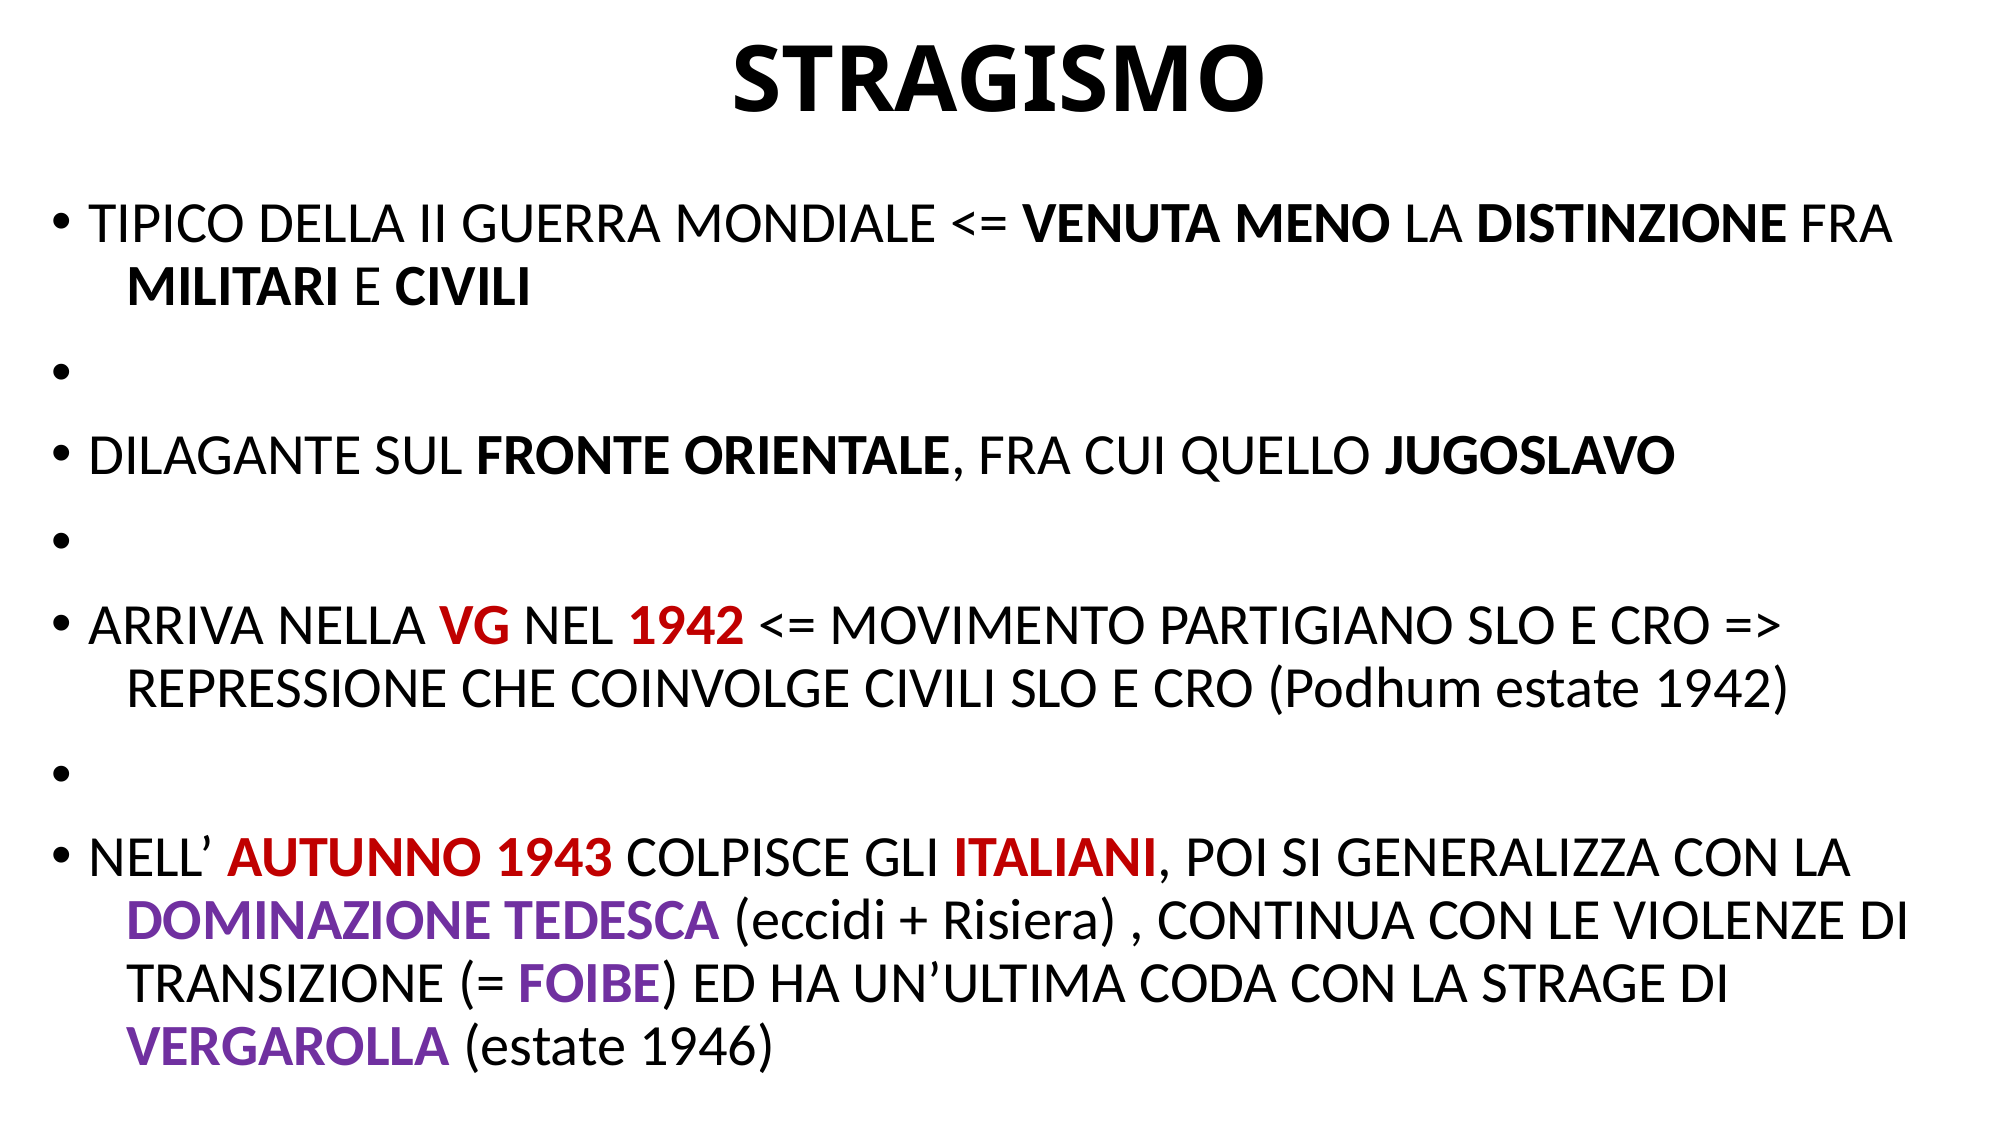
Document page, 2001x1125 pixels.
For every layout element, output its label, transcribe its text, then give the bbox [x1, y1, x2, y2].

title STRAGISMO [137, 18, 1863, 146]
list TIPICO DELLA II GUERRA MONDIALE <= VENUTA MENO LA DISTINZIONE FRA MILITARI E CIVILI DILAGANTE SUL FRONTE ORIENTALE, FRA CUI QUELLO JUGOSLAVO ARRIVA NELLA VG NEL 1942 <= MOVIMENTO PARTIGIANO SLO E CRO => REPRESSIONE CHE COINVOLGE CIVILI SLO E CRO (Podhum estate 1942) NELL’ AUTUNNO 1943 COLPISCE GLI ITALIANI, POI SI GENERALIZZA CON LA DOMINAZIONE TEDESCA (eccidi + Risiera) , CONTINUA CON LE VIOLENZE DI TRANSIZIONE (= FOIBE) ED HA UN’ULTIMA CODA CON LA STRAGE DI VERGAROLLA (estate 1946) [36, 184, 1964, 1107]
